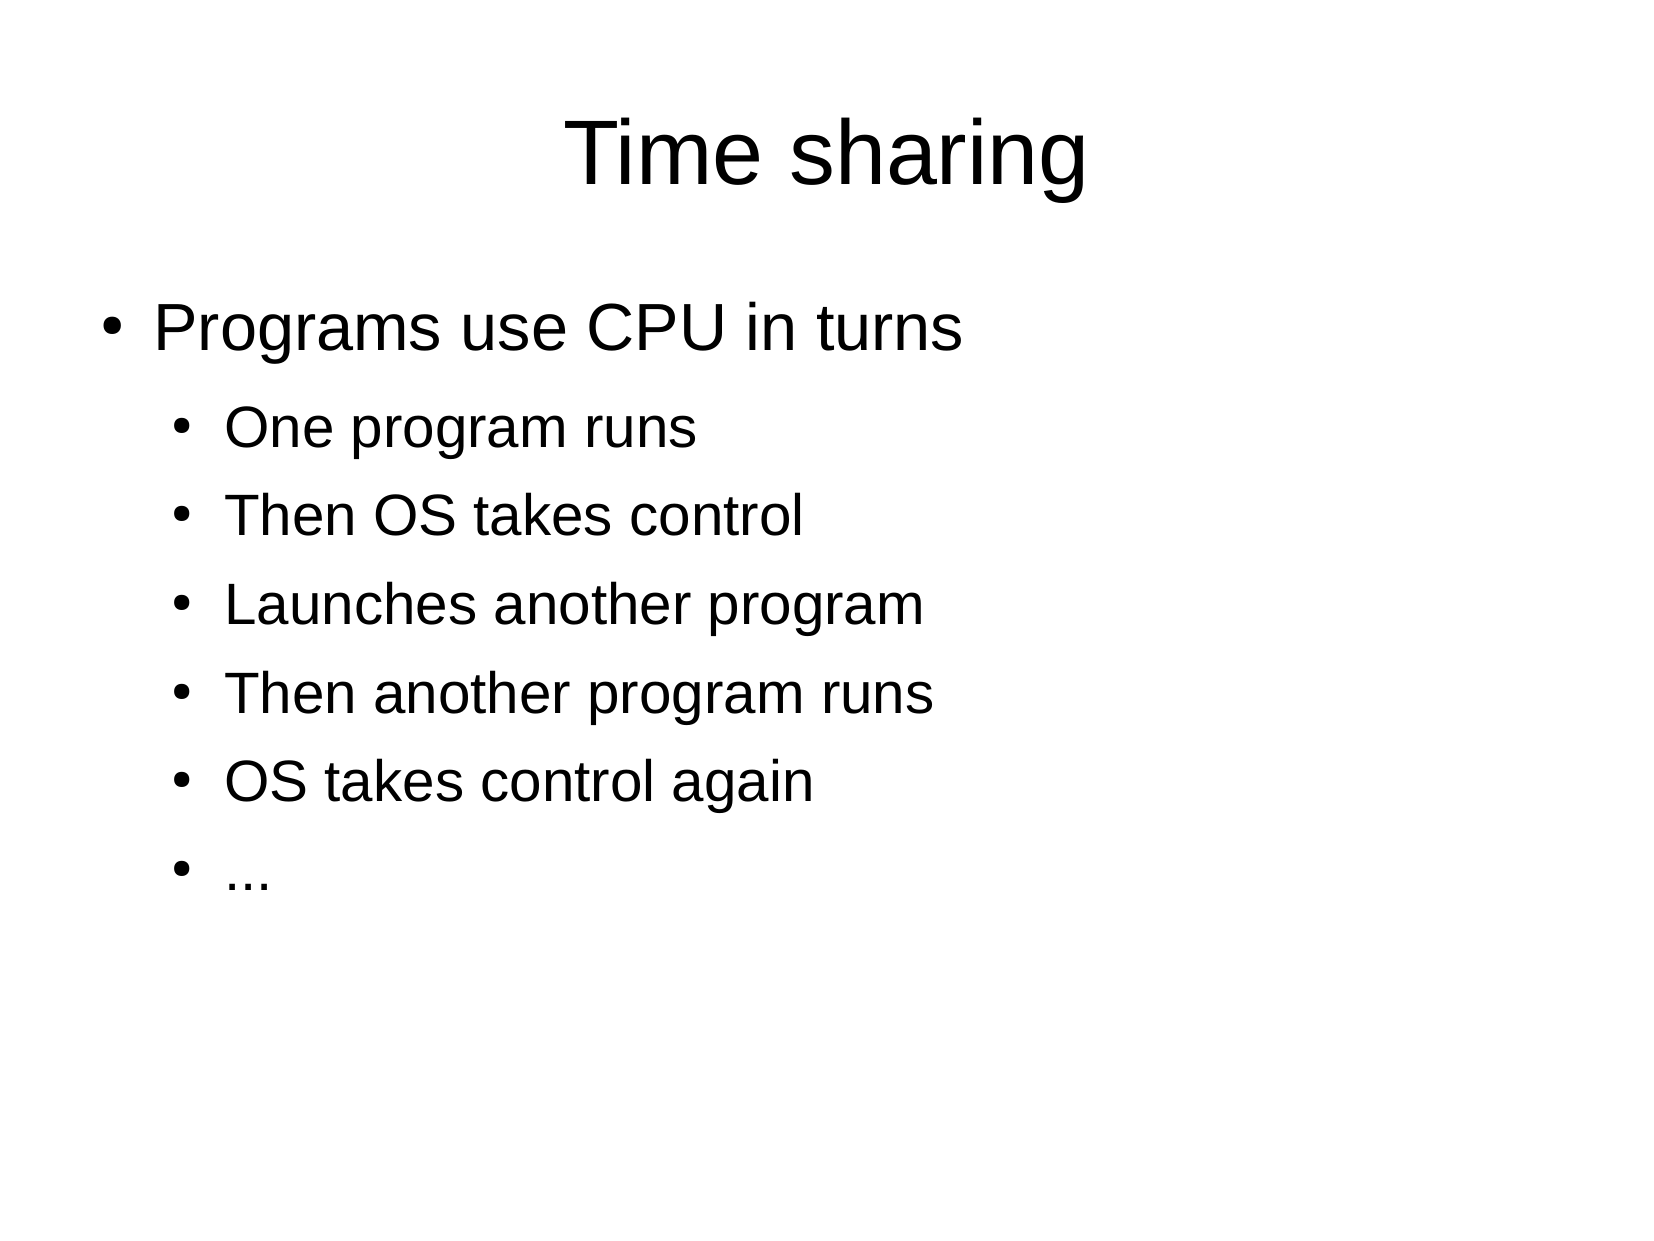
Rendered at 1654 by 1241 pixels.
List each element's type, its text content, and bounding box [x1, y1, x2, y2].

title Time sharing [82, 49, 1571, 257]
list Programs use CPU in turns One program runs Then OS takes control Launches another program Then another program runs OS takes control again ... [82, 290, 1571, 1010]
